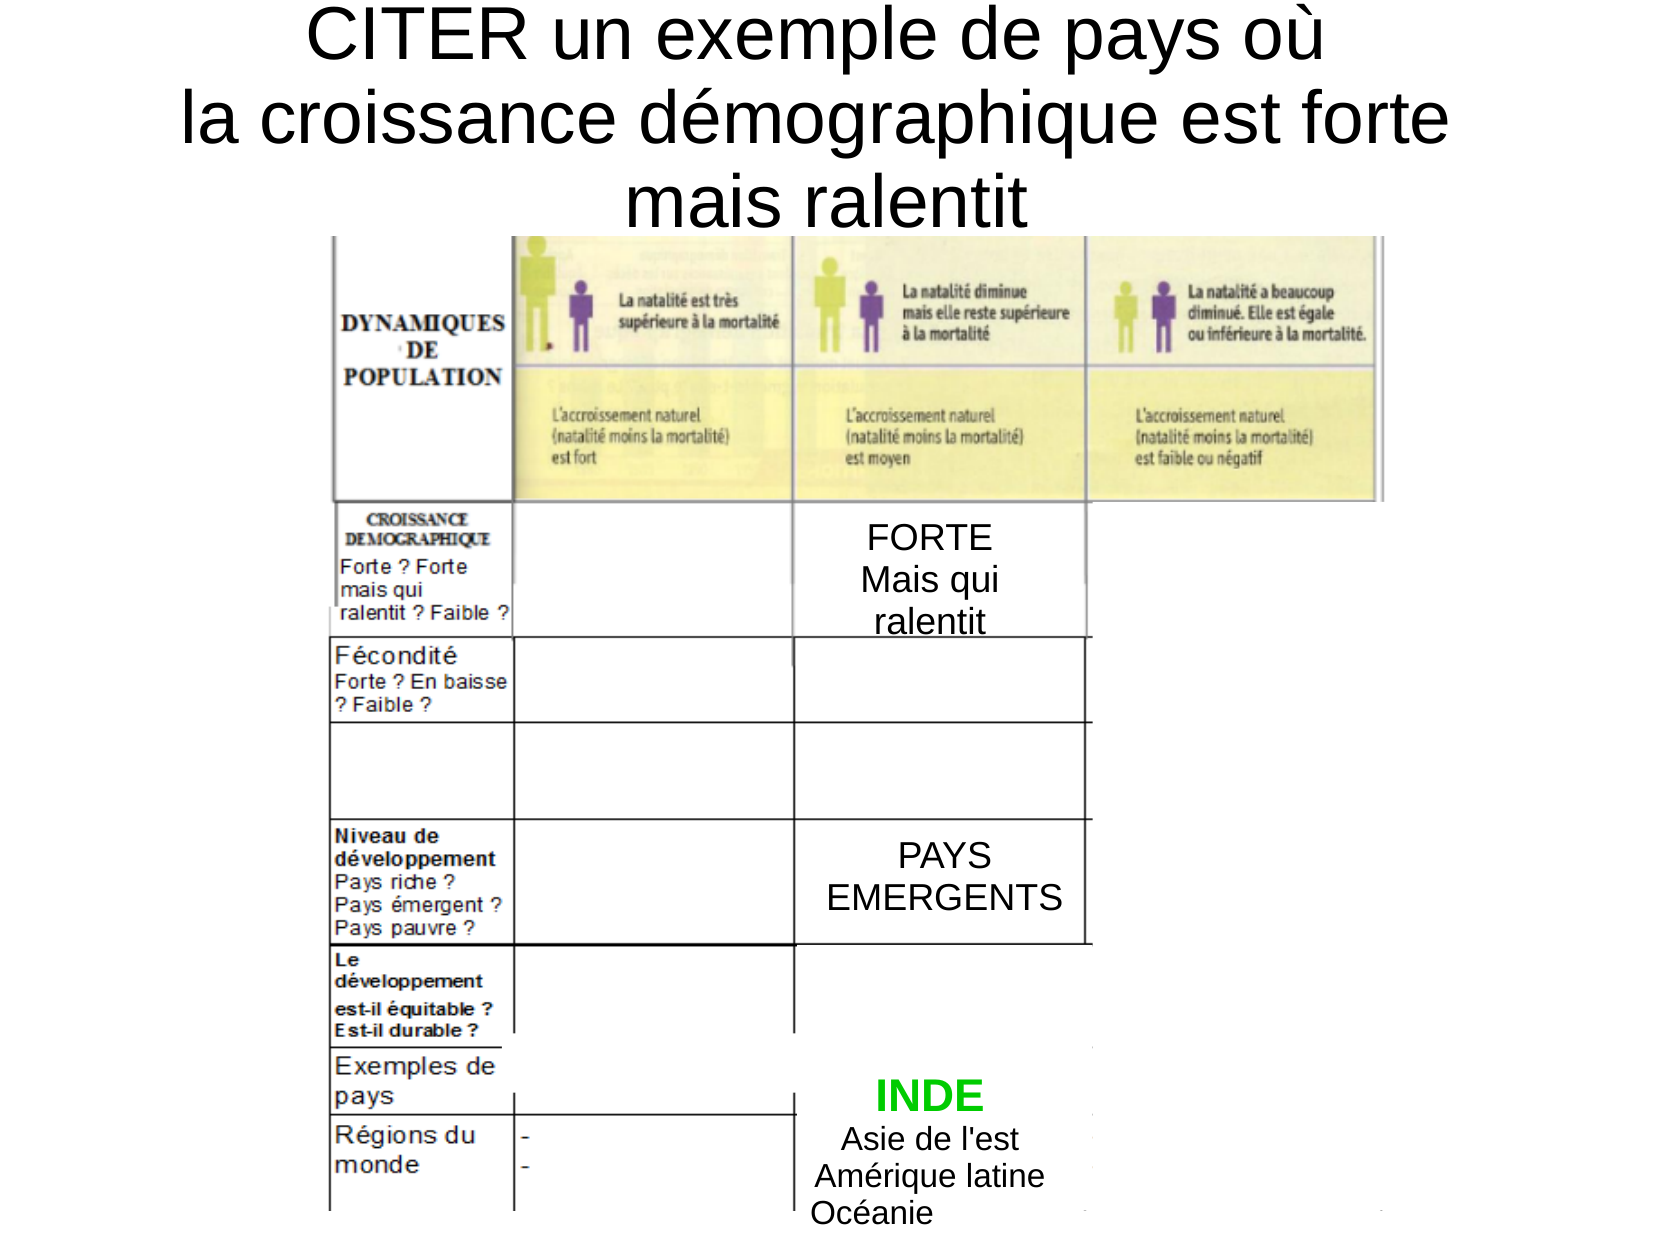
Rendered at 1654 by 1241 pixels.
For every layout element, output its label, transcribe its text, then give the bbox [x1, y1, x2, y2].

text_box PAYS EMERGENTS [797, 826, 1093, 926]
text_box Asie de l'est Amérique latine Océanie [767, 1113, 1093, 1241]
text_box FORTE Mais qui ralentit [797, 508, 1063, 650]
text_box [501, 501, 1388, 1211]
picture [324, 236, 1388, 1211]
title CITER un exemple de pays où la croissance démographique est forte mais ralentit [0, 0, 1654, 244]
text_box INDE [797, 1062, 1063, 1113]
